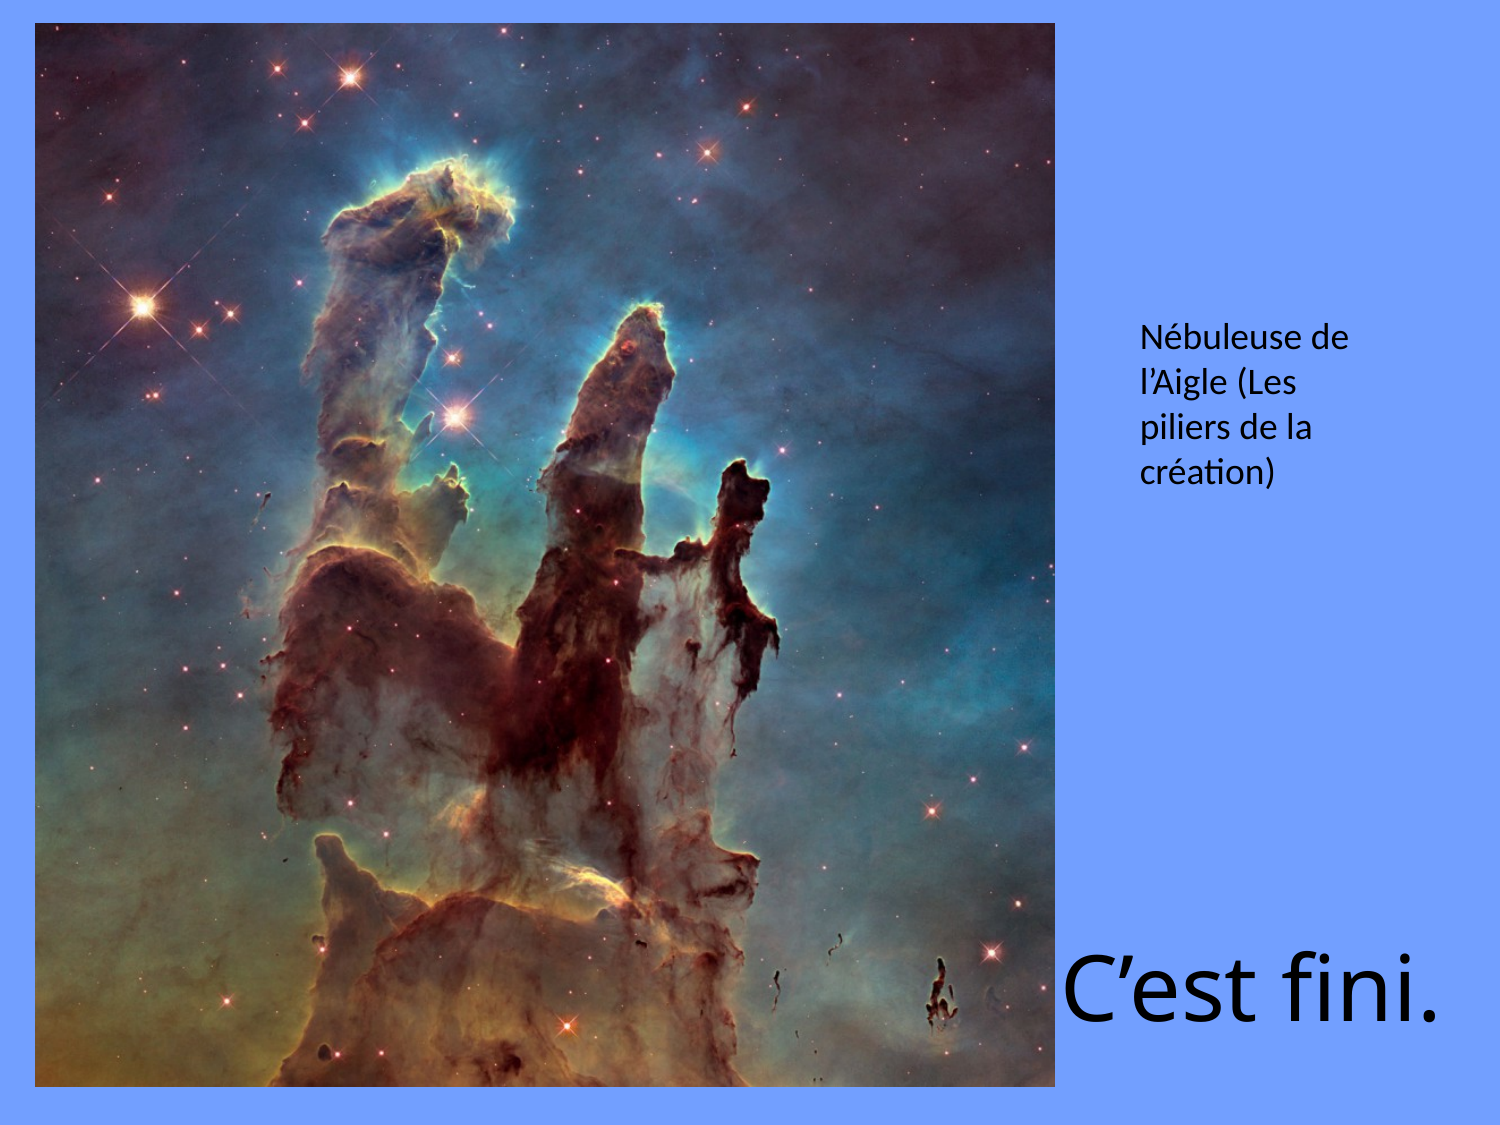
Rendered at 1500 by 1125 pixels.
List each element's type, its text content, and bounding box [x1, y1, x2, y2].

text_box C’est fini. [1055, 890, 1472, 1078]
text_box Nébuleuse de l’Aigle (Les piliers de la création) [1125, 304, 1407, 500]
picture [35, 23, 1055, 1087]
